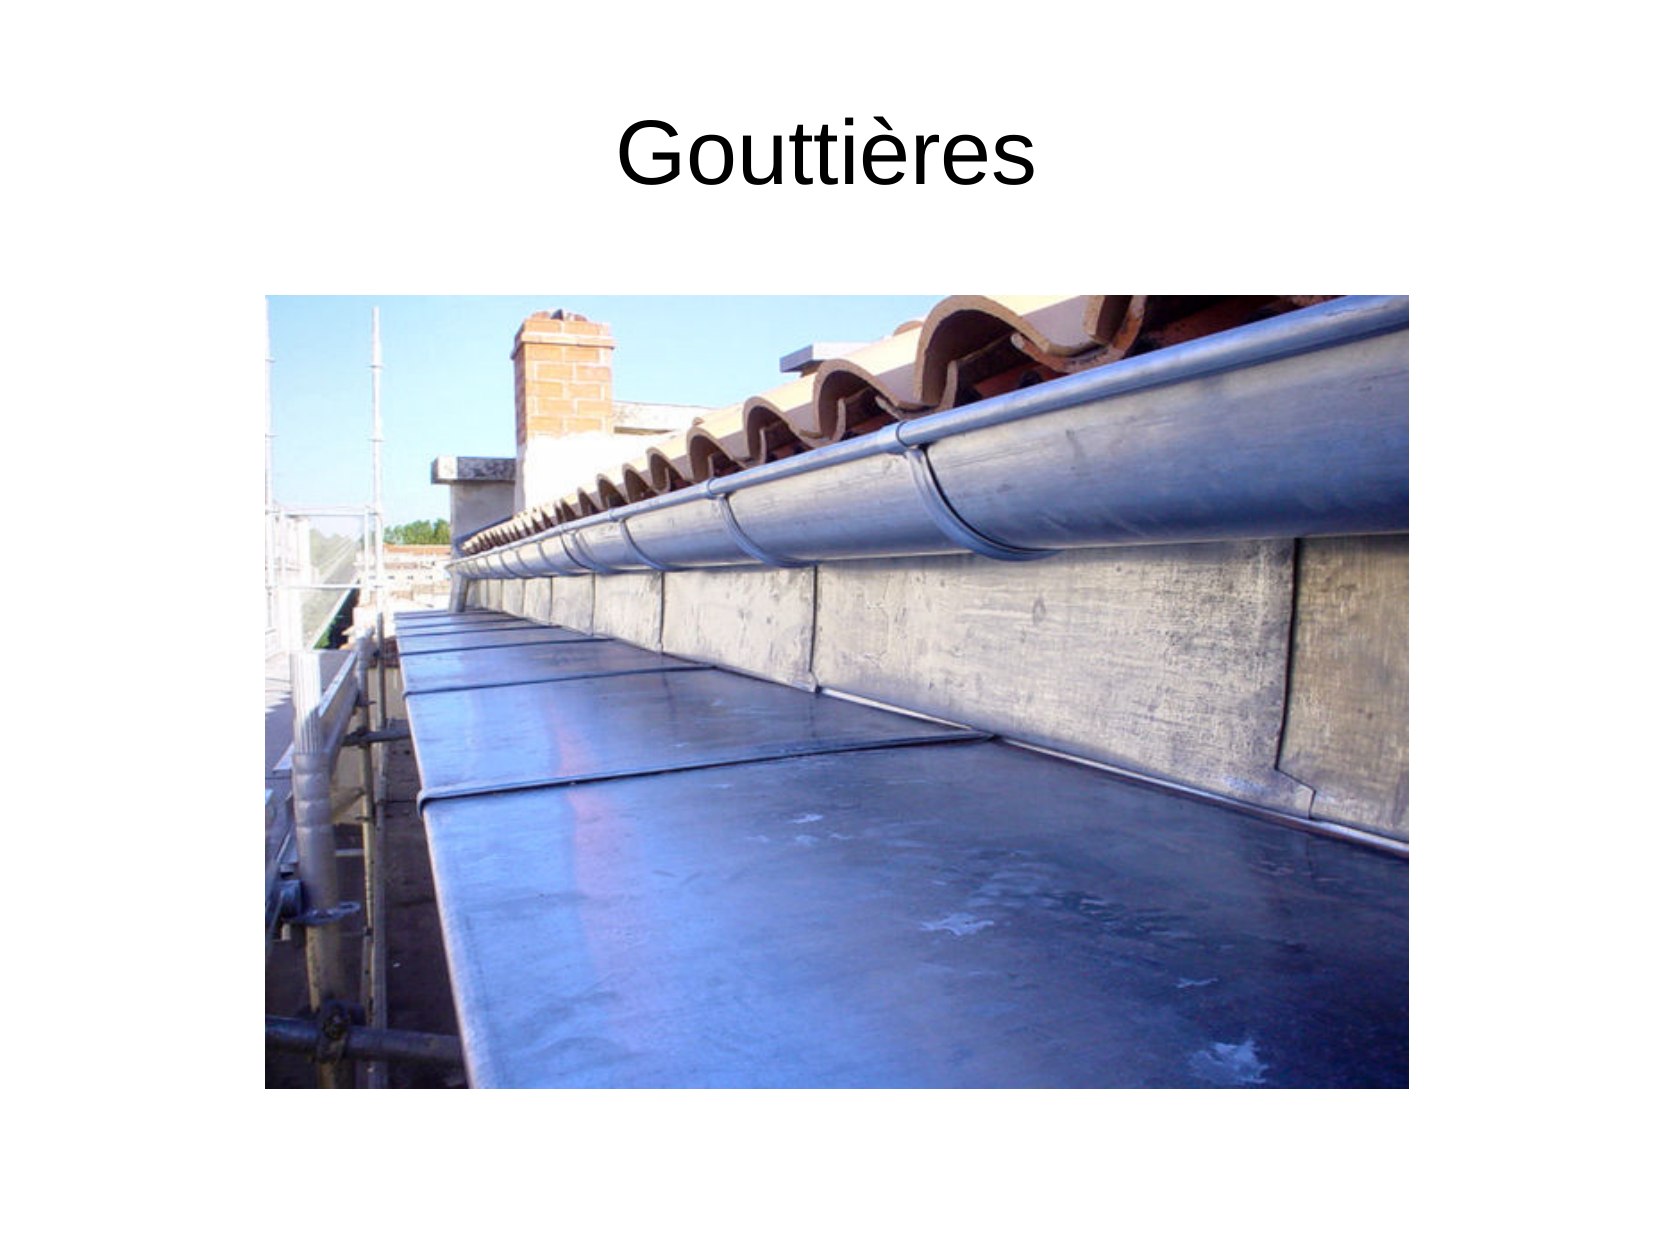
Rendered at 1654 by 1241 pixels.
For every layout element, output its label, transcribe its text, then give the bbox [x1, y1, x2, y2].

picture [265, 295, 1409, 1089]
title Gouttières [82, 56, 1571, 250]
